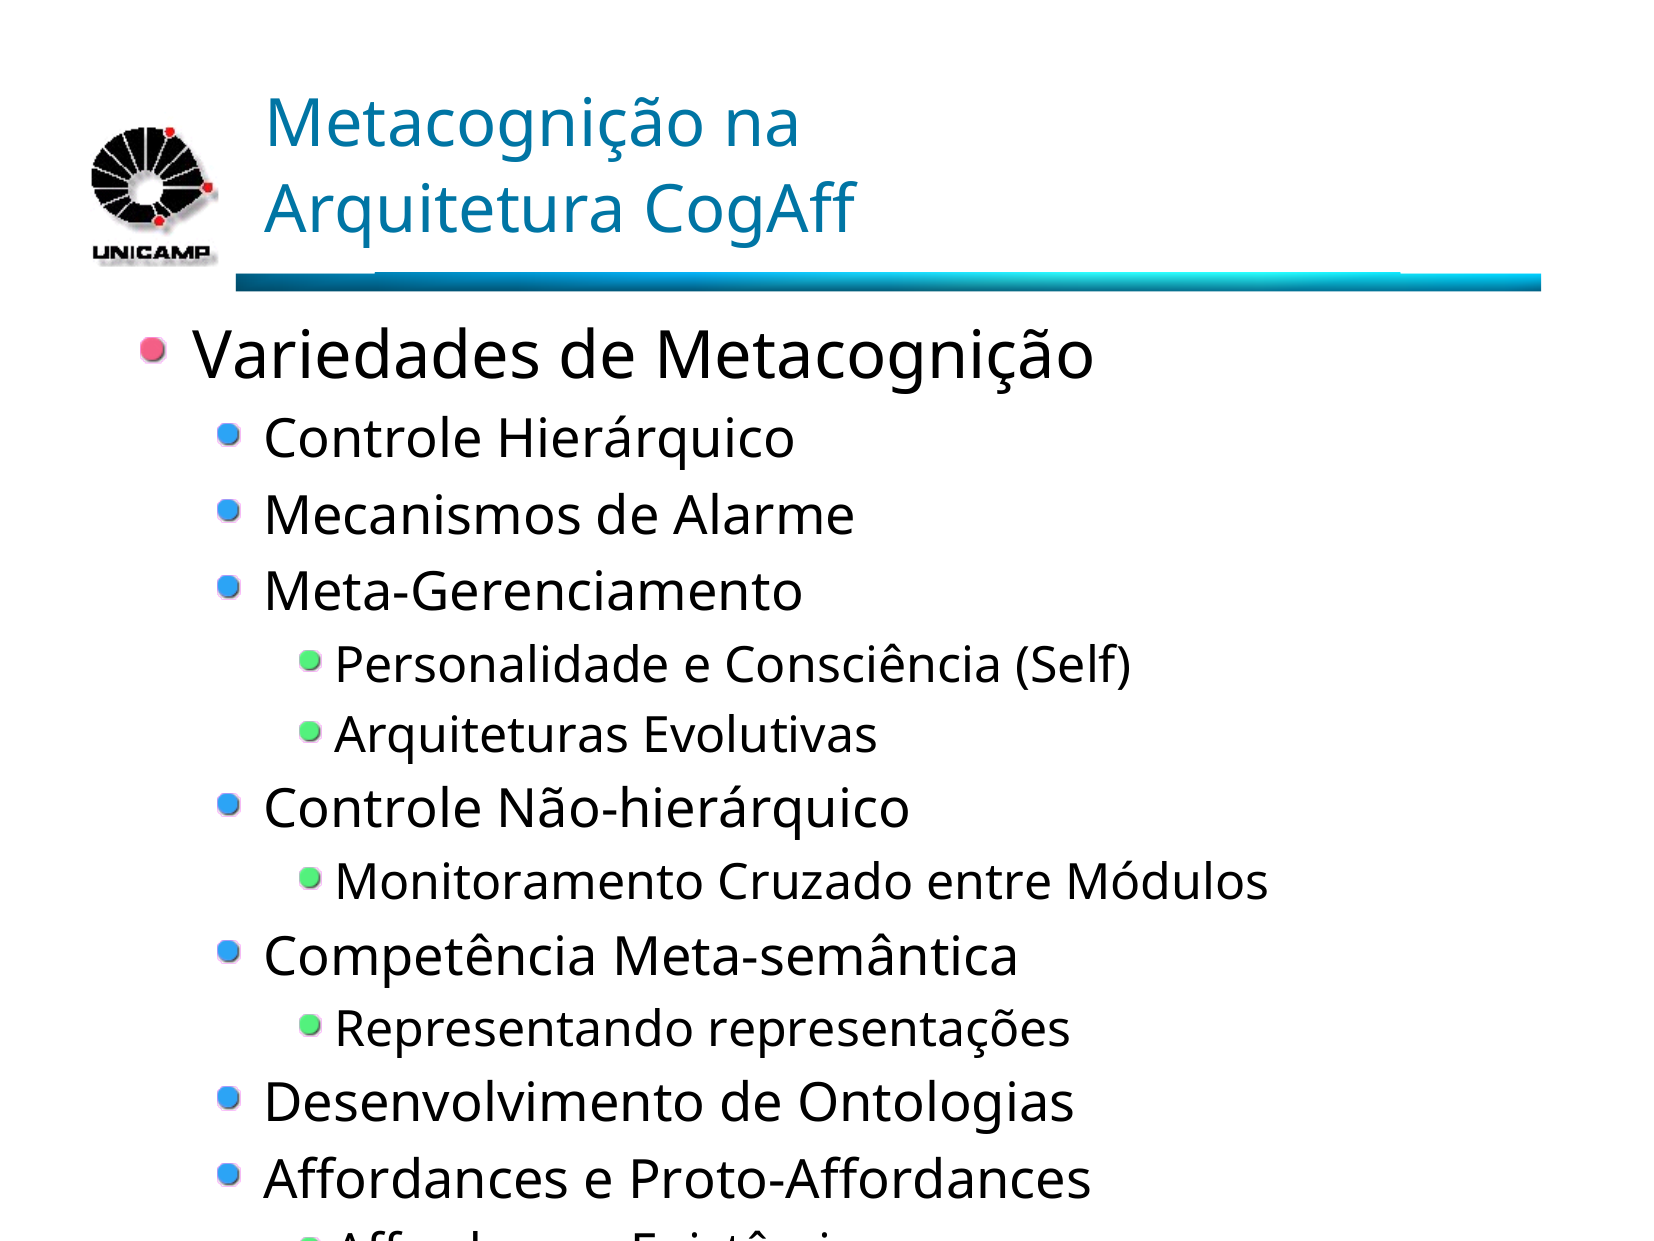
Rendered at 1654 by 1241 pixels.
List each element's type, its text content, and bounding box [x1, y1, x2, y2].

title Metacognição na Arquitetura CogAff [264, 57, 1534, 250]
picture [216, 1183, 242, 1188]
picture [298, 1236, 323, 1241]
picture [125, 272, 1654, 295]
list Variedades de Metacognição Controle Hierárquico Mecanismos de Alarme Meta-Gerenciamento Personalidade e Consciência (Self) Arquiteturas Evolutivas Controle Não-hierárquico Monitoramento Cruzado entre Módulos Competência Meta-semântica Representando representações Desenvolvimento de Ontologias Affordances e Proto-Affordances Affordances Epistêmicas [121, 309, 1534, 1183]
